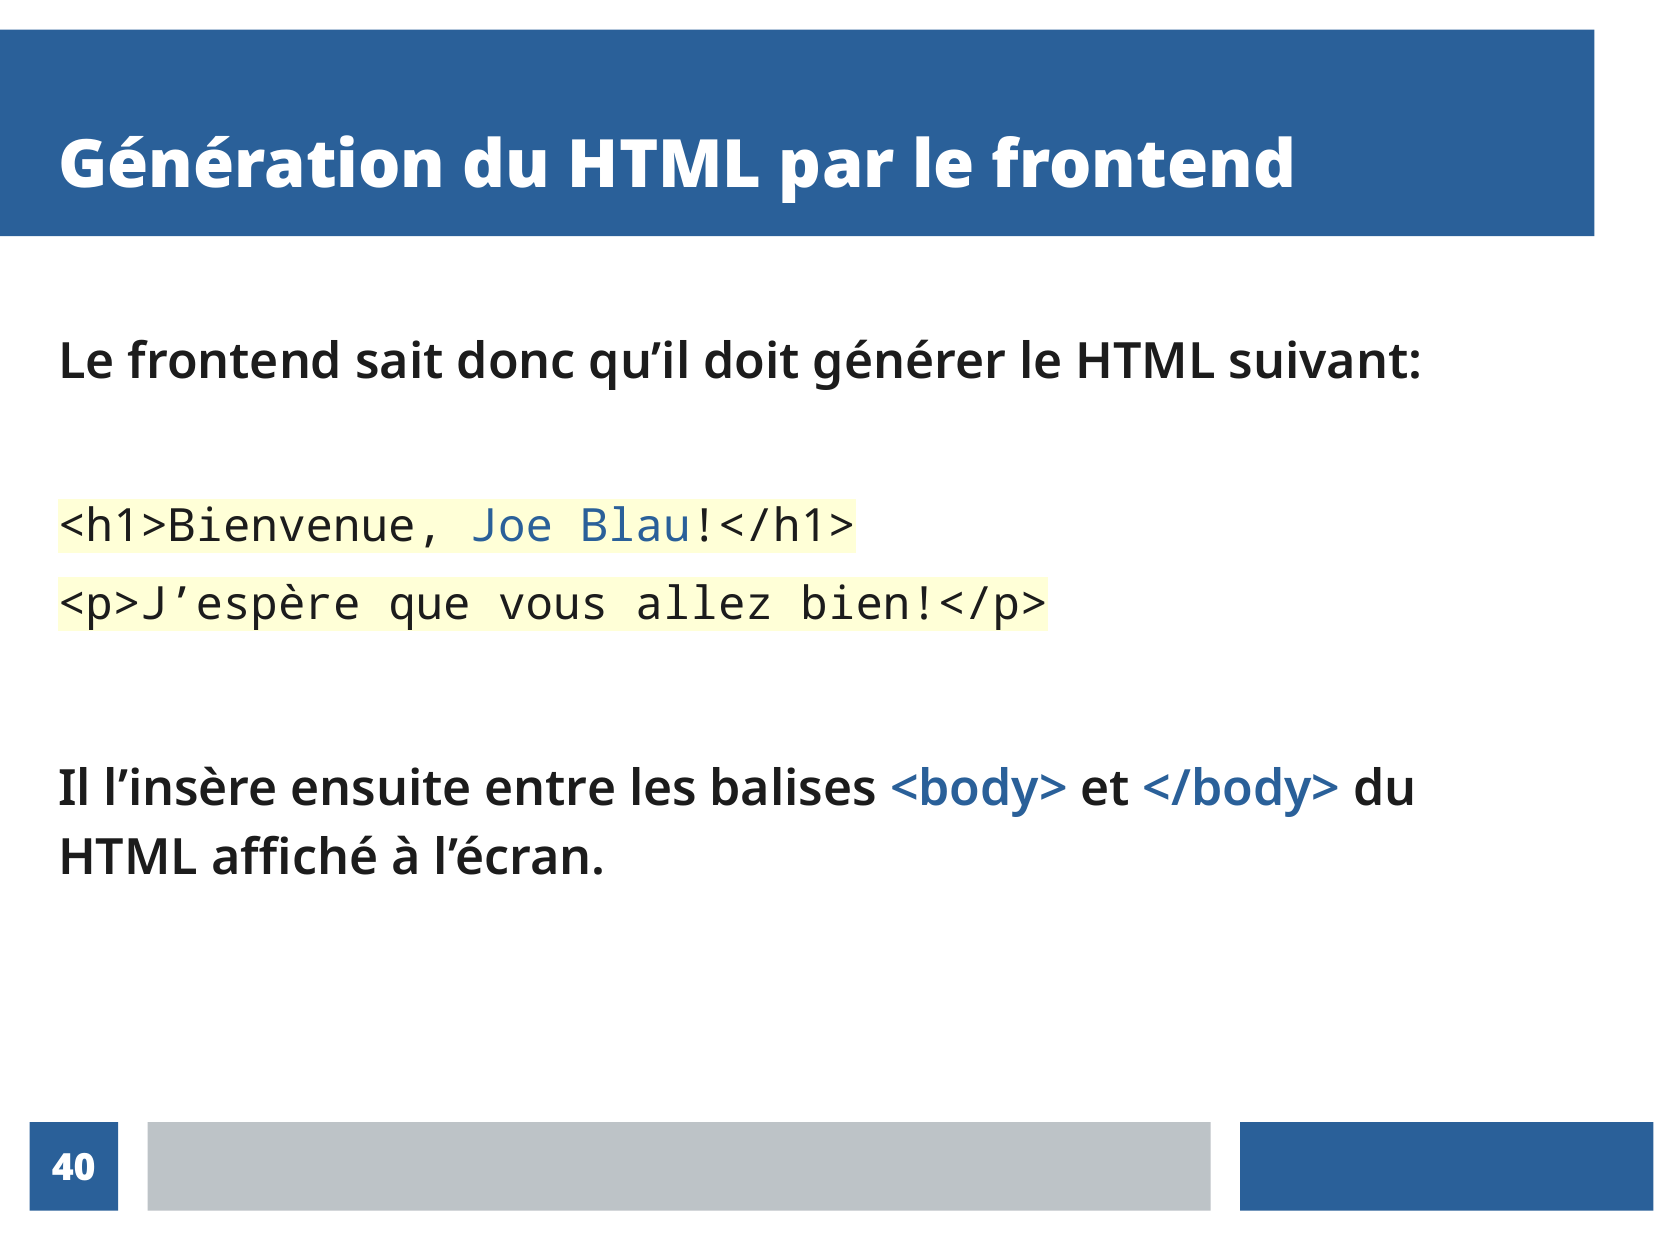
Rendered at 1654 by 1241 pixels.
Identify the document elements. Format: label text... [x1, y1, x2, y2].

title Génération du HTML par le frontend [58, 59, 1594, 207]
list Le frontend sait donc qu’il doit générer le HTML suivant: <h1>Bienvenue, Joe Blau!</h1> <p>J’espère que vous allez bien!</p> Il l’insère ensuite entre les balises <body> et </body> du HTML affiché à l’écran. [58, 324, 1564, 1093]
